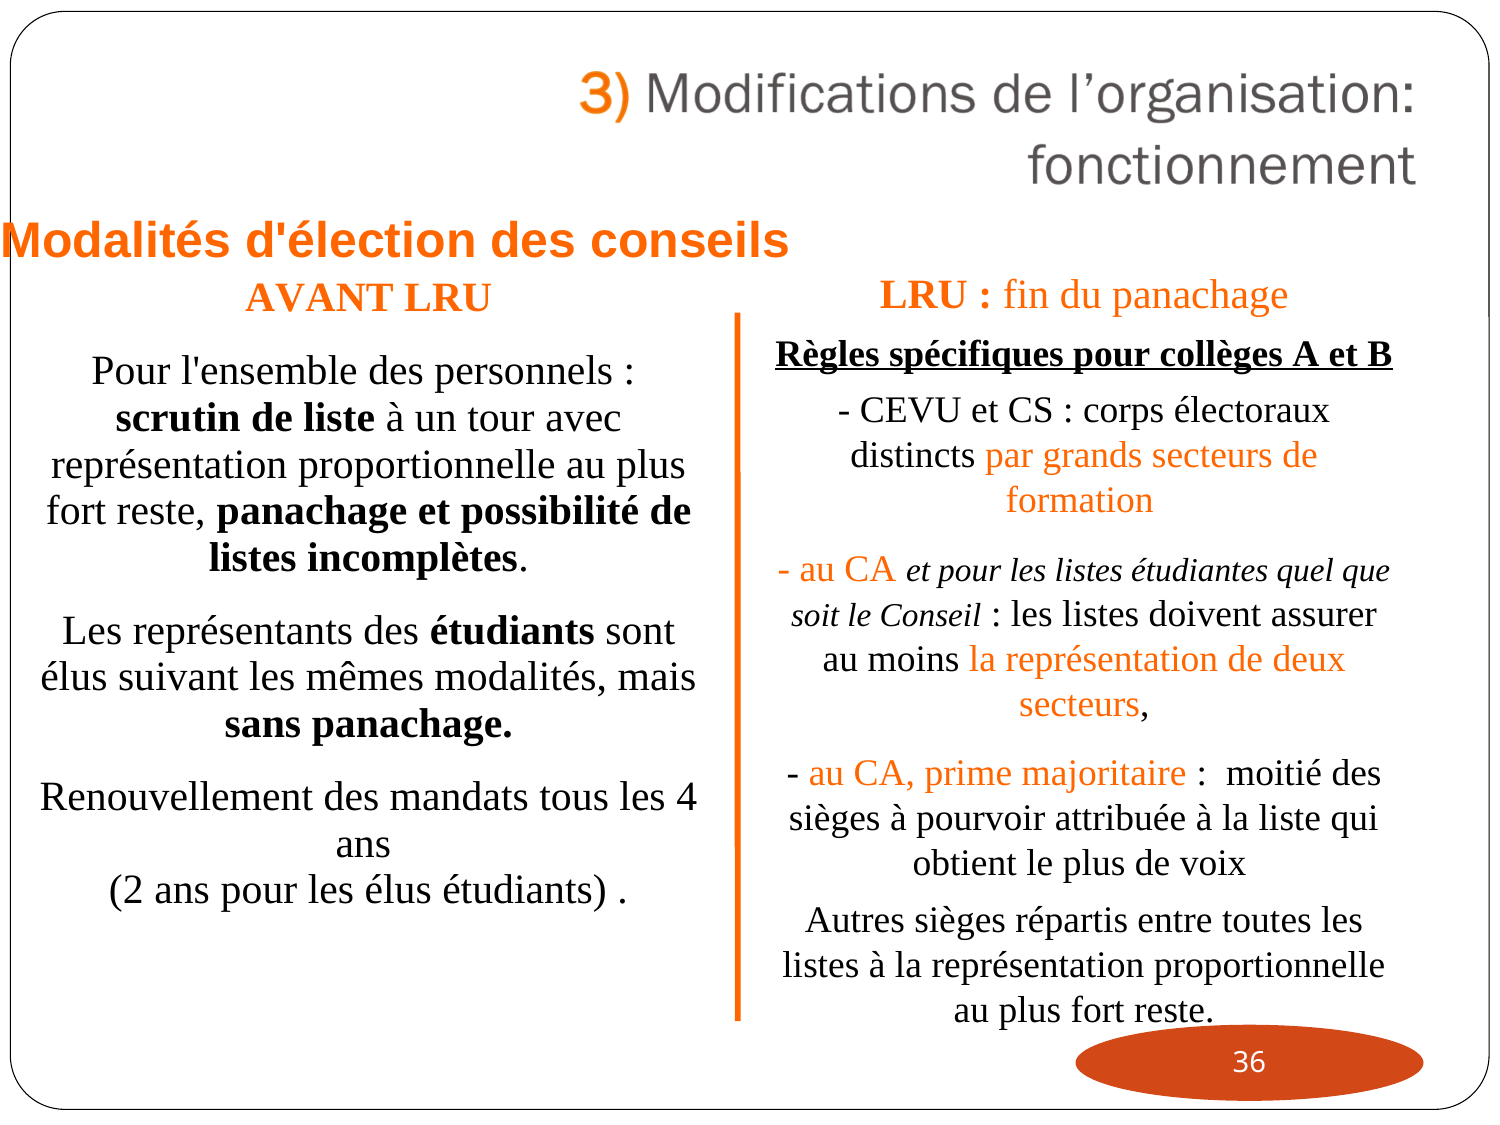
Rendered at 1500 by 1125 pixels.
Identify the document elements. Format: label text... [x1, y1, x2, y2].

text_box Modalités d'élection des conseils [0, 199, 807, 276]
text_box AVANT LRU Pour l'ensemble des personnels : scrutin de liste à un tour avec représentation proportionnelle au plus fort reste, panachage et possibilité de listes incomplètes. Les représentants des étudiants sont élus suivant les mêmes modalités, mais sans panachage. Renouvellement des mandats tous les 4 ans (2 ans pour les élus étudiants) . [24, 276, 713, 938]
text_box LRU : fin du panachage Règles spécifiques pour collèges A et B - CEVU et CS : corps électoraux distincts par grands secteurs de formation - au CA et pour les listes étudiantes quel que soit le Conseil : les listes doivent assurer au moins la représentation de deux secteurs, - au CA, prime majoritaire : moitié des sièges à pourvoir attribuée à la liste qui obtient le plus de voix Autres sièges répartis entre toutes les listes à la représentation proportionnelle au plus fort reste. [774, 262, 1394, 1125]
picture [198, 48, 1432, 210]
text_box <numéro> [1394, 1041, 1424, 1085]
